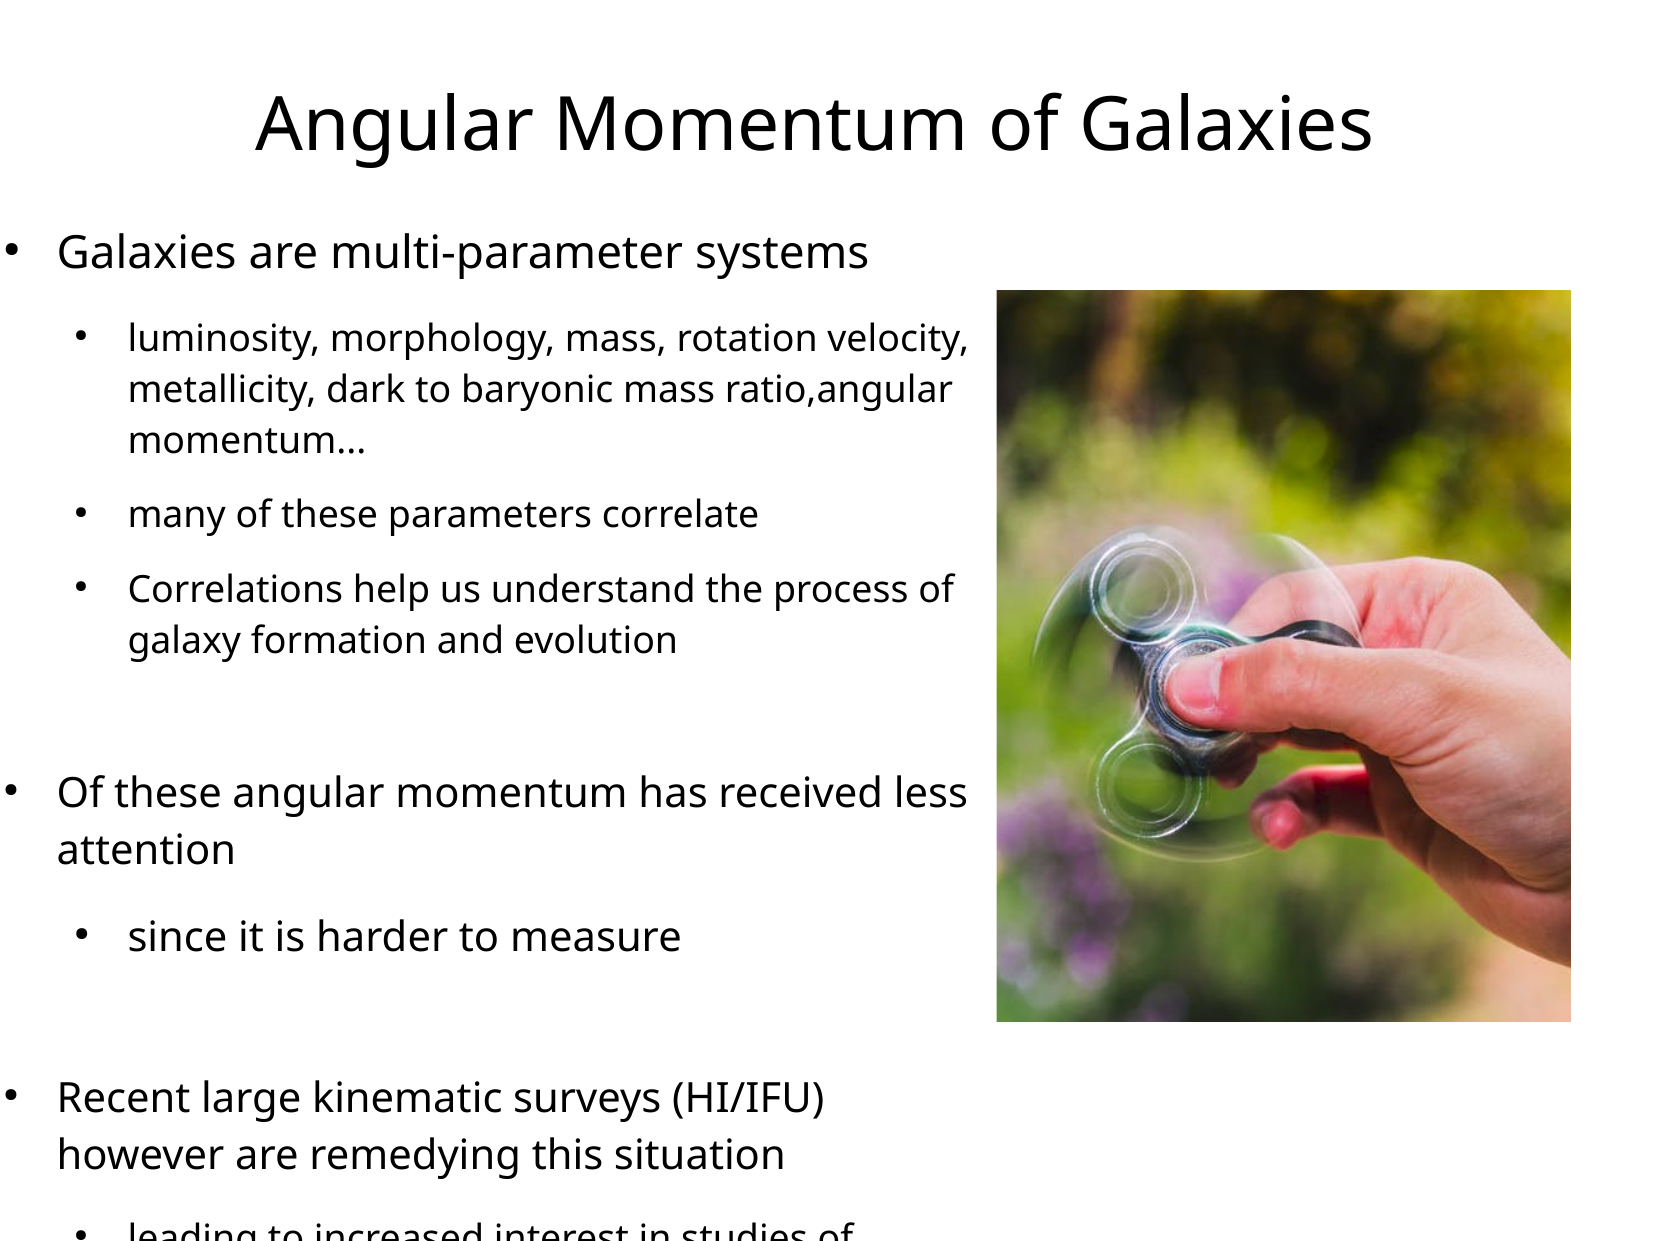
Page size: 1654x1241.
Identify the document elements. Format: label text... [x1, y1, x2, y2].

picture [0, 1229, 130, 1241]
picture [755, 1229, 844, 1241]
title Angular Momentum of Galaxies [70, 17, 1560, 225]
picture [466, 1233, 478, 1241]
picture [329, 1233, 340, 1241]
picture [445, 1233, 455, 1239]
picture [706, 1229, 752, 1241]
list Galaxies are multi-parameter systems luminosity, morphology, mass, rotation velocity, metallicity, dark to baryonic mass ratio,angular momentum... many of these parameters correlate Correlations help us understand the process of galaxy formation and evolution Of these angular momentum has received less attention since it is harder to measure Recent large kinematic surveys (HI/IFU) however are remedying this situation leading to increased interest in studies of angular momentum of galaxies [0, 219, 974, 1229]
picture [654, 1233, 665, 1241]
picture [533, 1229, 619, 1241]
picture [622, 1229, 703, 1241]
picture [274, 1229, 478, 1241]
picture [143, 1233, 153, 1239]
list [974, 290, 1571, 1229]
picture [218, 1233, 229, 1241]
picture [199, 1229, 271, 1241]
picture [822, 1233, 834, 1241]
picture [286, 1233, 298, 1241]
picture [509, 1233, 520, 1241]
picture [385, 1233, 395, 1239]
picture [774, 1233, 784, 1239]
picture [740, 1233, 752, 1241]
picture [133, 1229, 196, 1241]
picture [240, 1233, 252, 1241]
picture [0, 0, 1654, 1241]
picture [582, 1233, 592, 1239]
picture [184, 1233, 196, 1241]
picture [546, 1233, 556, 1239]
picture [481, 1229, 530, 1241]
